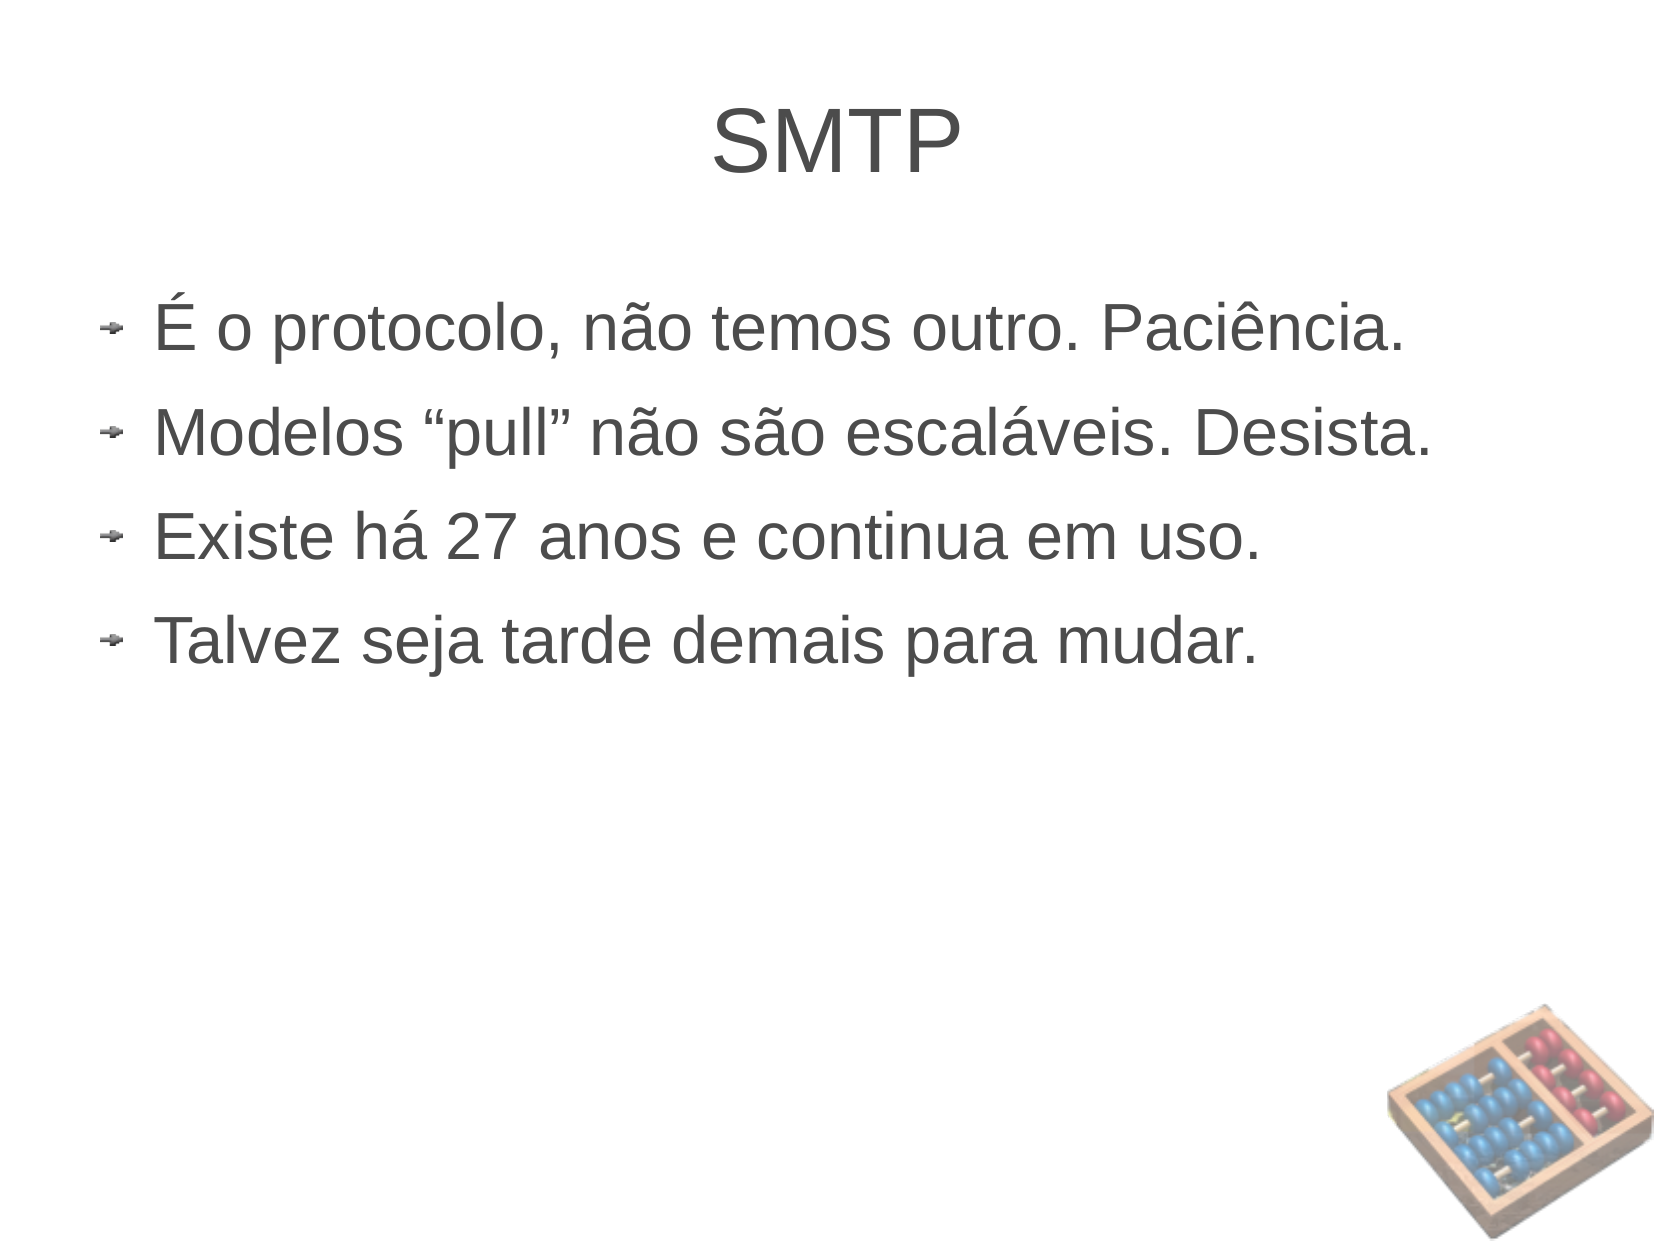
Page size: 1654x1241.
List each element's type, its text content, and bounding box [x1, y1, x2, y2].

list É o protocolo, não temos outro. Paciência. Modelos “pull” não são escaláveis. Desista. Existe há 27 anos e continua em uso. Talvez seja tarde demais para mudar. [82, 290, 1571, 1109]
title SMTP [75, 37, 1601, 245]
